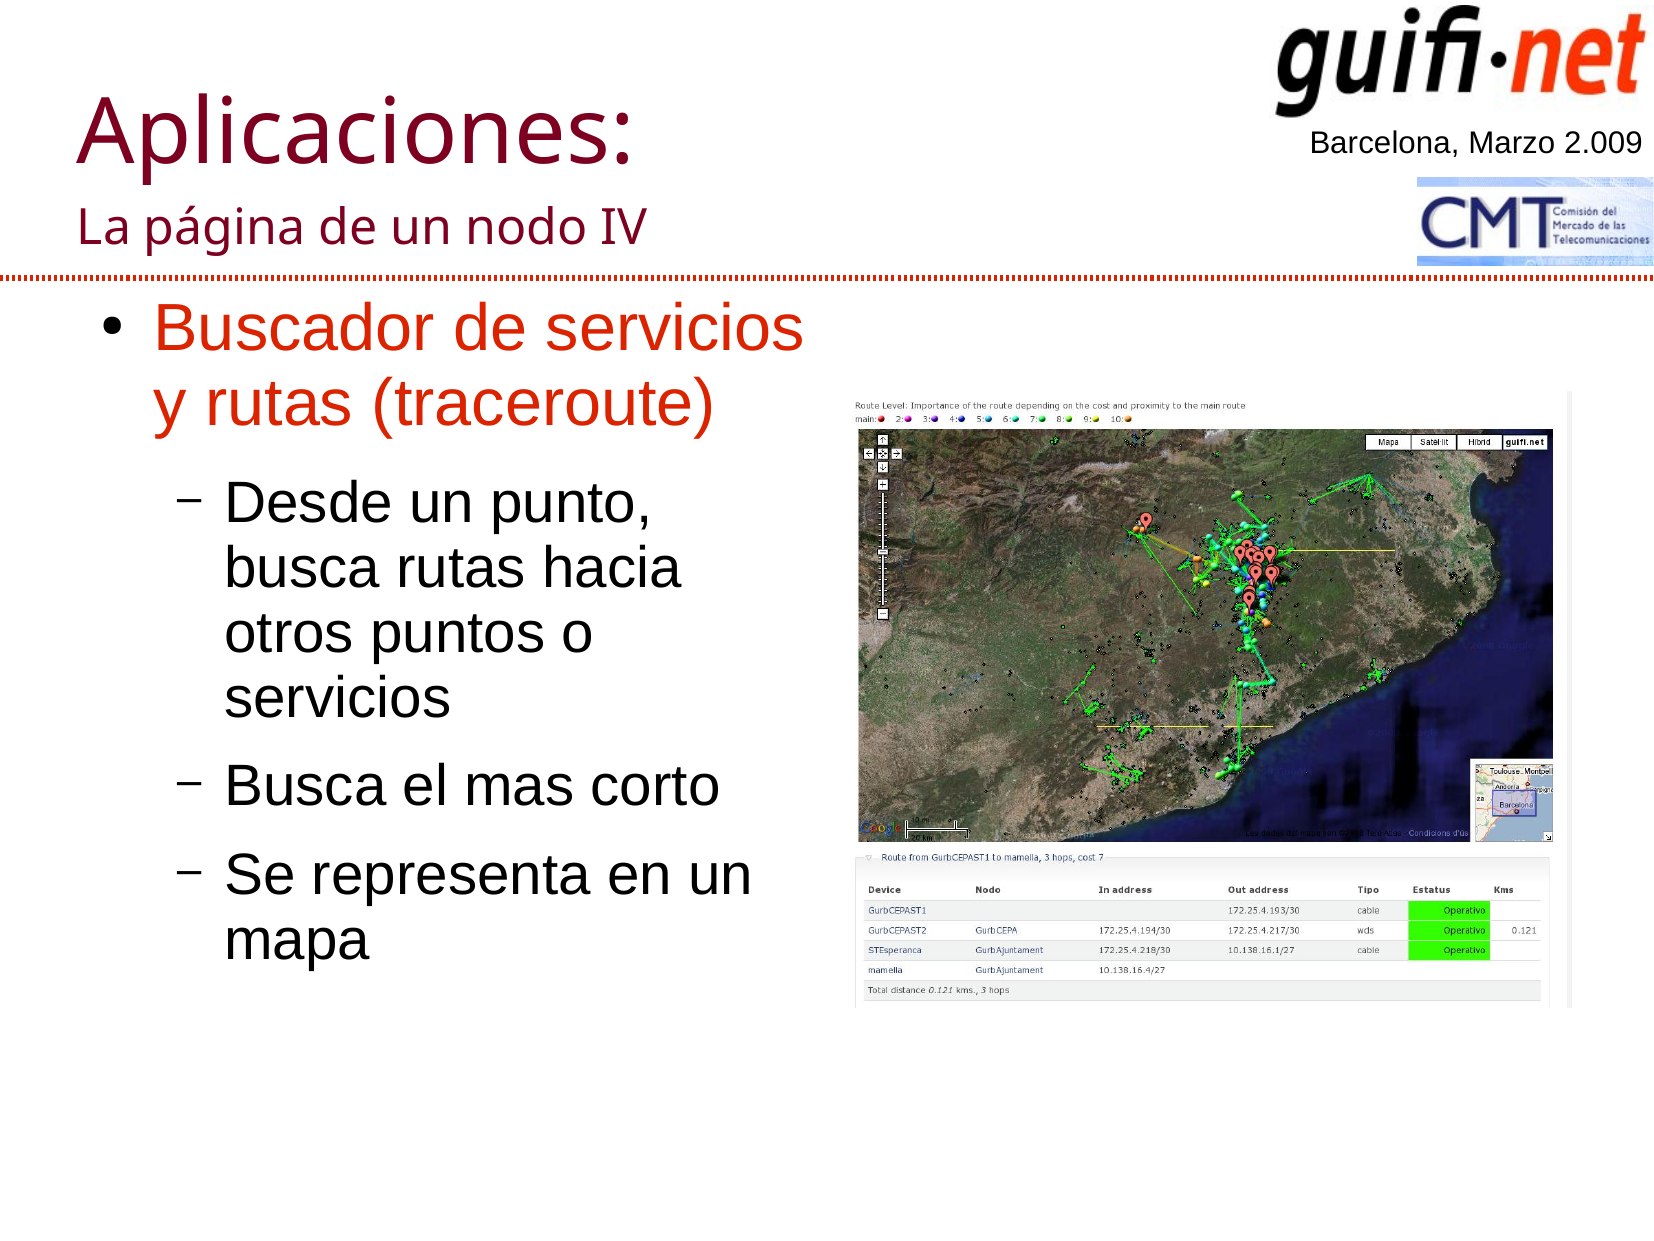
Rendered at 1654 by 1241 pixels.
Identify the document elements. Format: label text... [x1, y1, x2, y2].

list Buscador de servicios y rutas (traceroute) Desde un punto, busca rutas hacia otros puntos o servicios Busca el mas corto Se representa en un mapa [82, 290, 809, 1109]
picture [1417, 177, 1654, 266]
title Aplicaciones: La página de un nodo IV [76, 59, 1093, 267]
picture [1269, 5, 1654, 119]
picture [845, 391, 1572, 1008]
